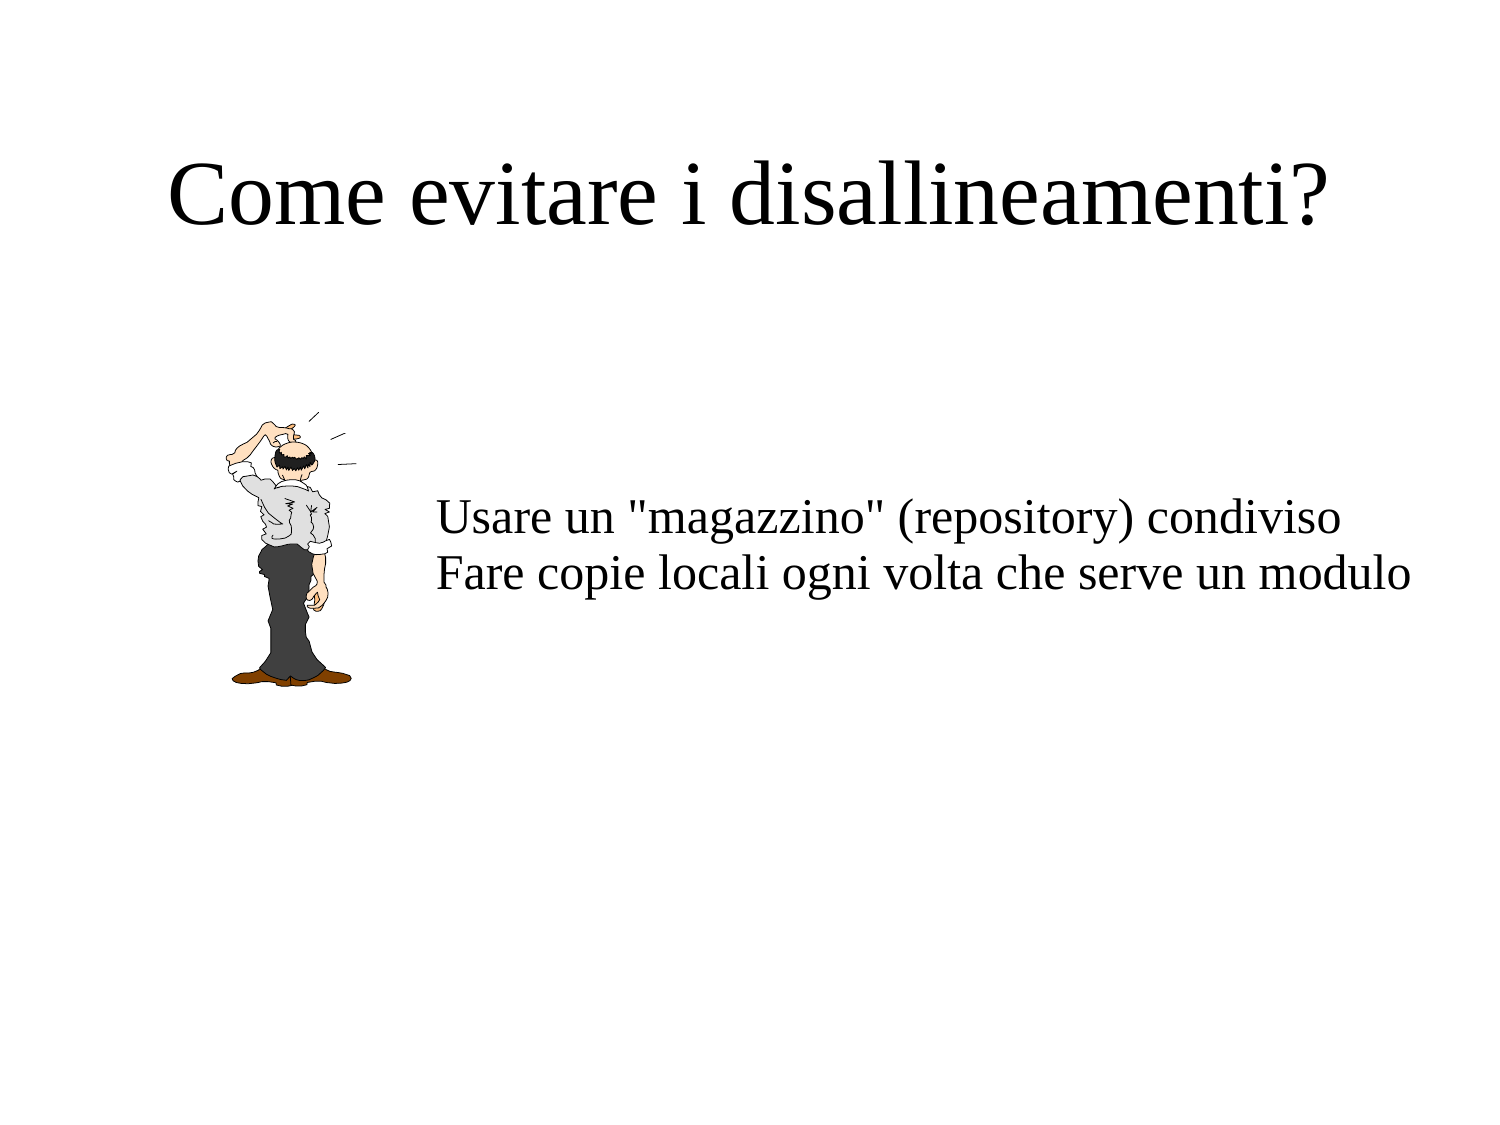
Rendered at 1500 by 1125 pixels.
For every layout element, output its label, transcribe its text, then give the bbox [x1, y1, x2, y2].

title Come evitare i disallineamenti? [112, 99, 1388, 288]
picture [225, 412, 357, 688]
text_box Usare un "magazzino" (repository) condiviso Fare copie locali ogni volta che serve un modulo [421, 481, 1428, 608]
